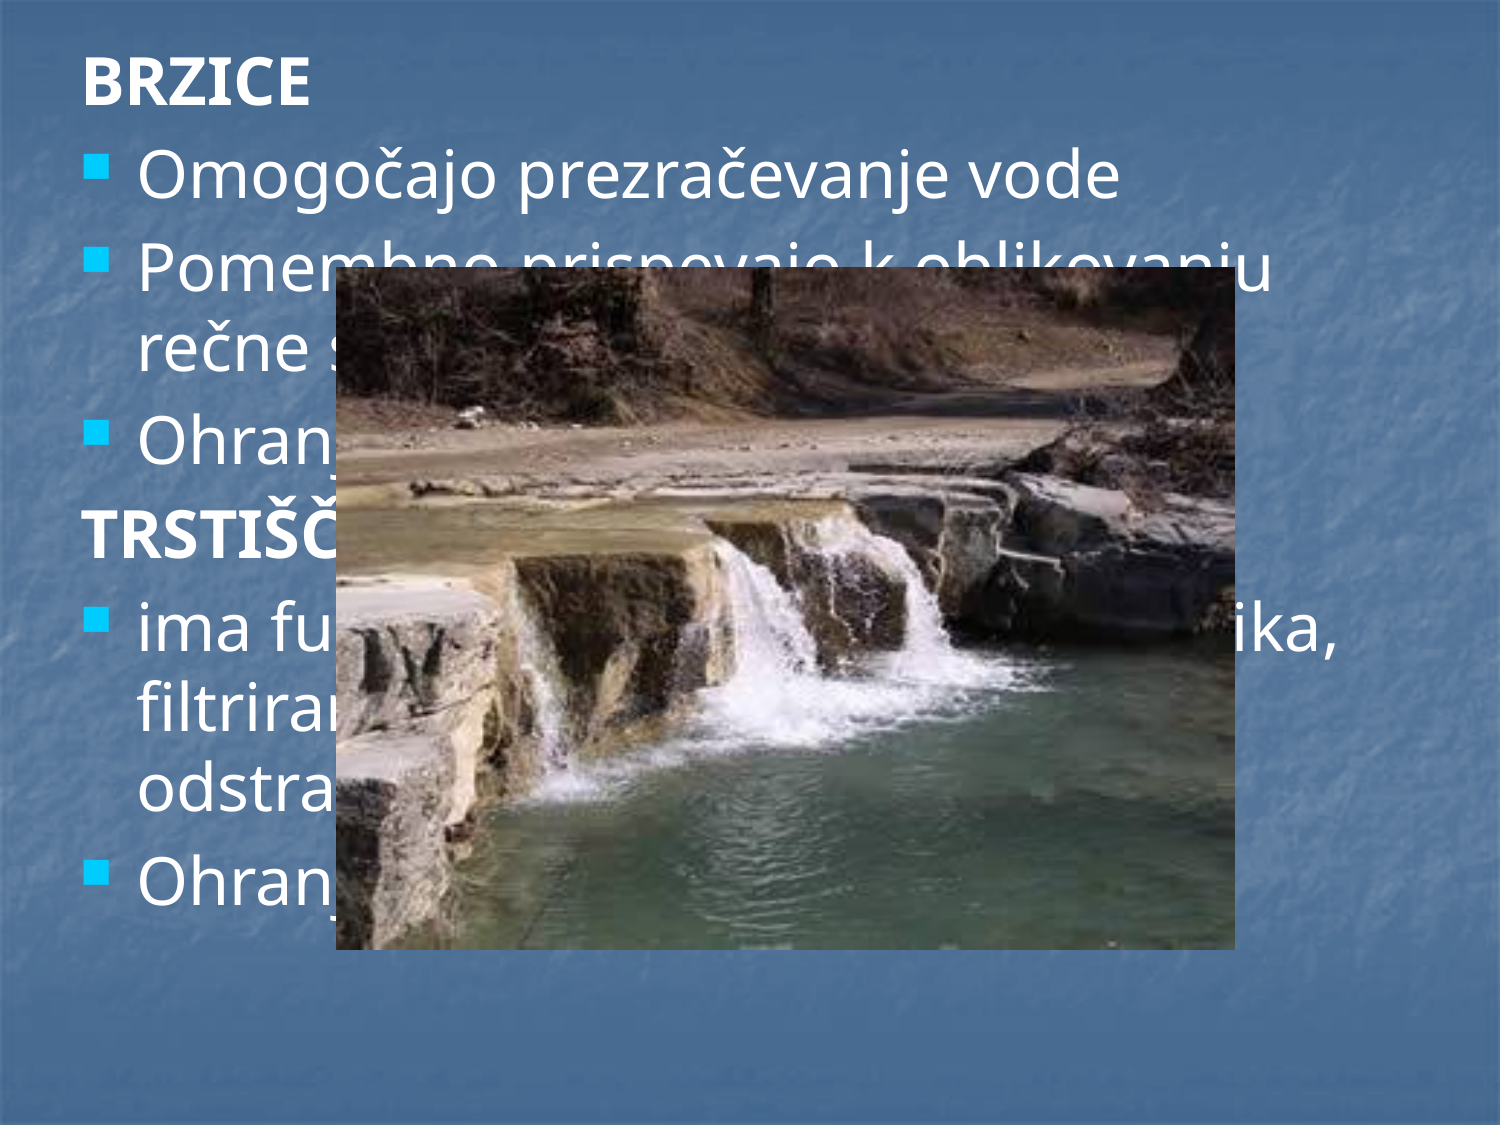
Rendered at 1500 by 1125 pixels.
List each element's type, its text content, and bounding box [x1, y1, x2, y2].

list BRZICE Omogočajo prezračevanje vode Pomembno prispevajo k oblikovanju rečne struge Ohranjajo biodiverziteto TRSTIŠČE ima funkcijo čiščenja (dodajanje kisika, filtriranje, razgradnja snovi, odstranjevanje strupenih snovi) Ohranja biodiverziteto [64, 31, 1425, 1000]
picture [0, 0, 1500, 1125]
